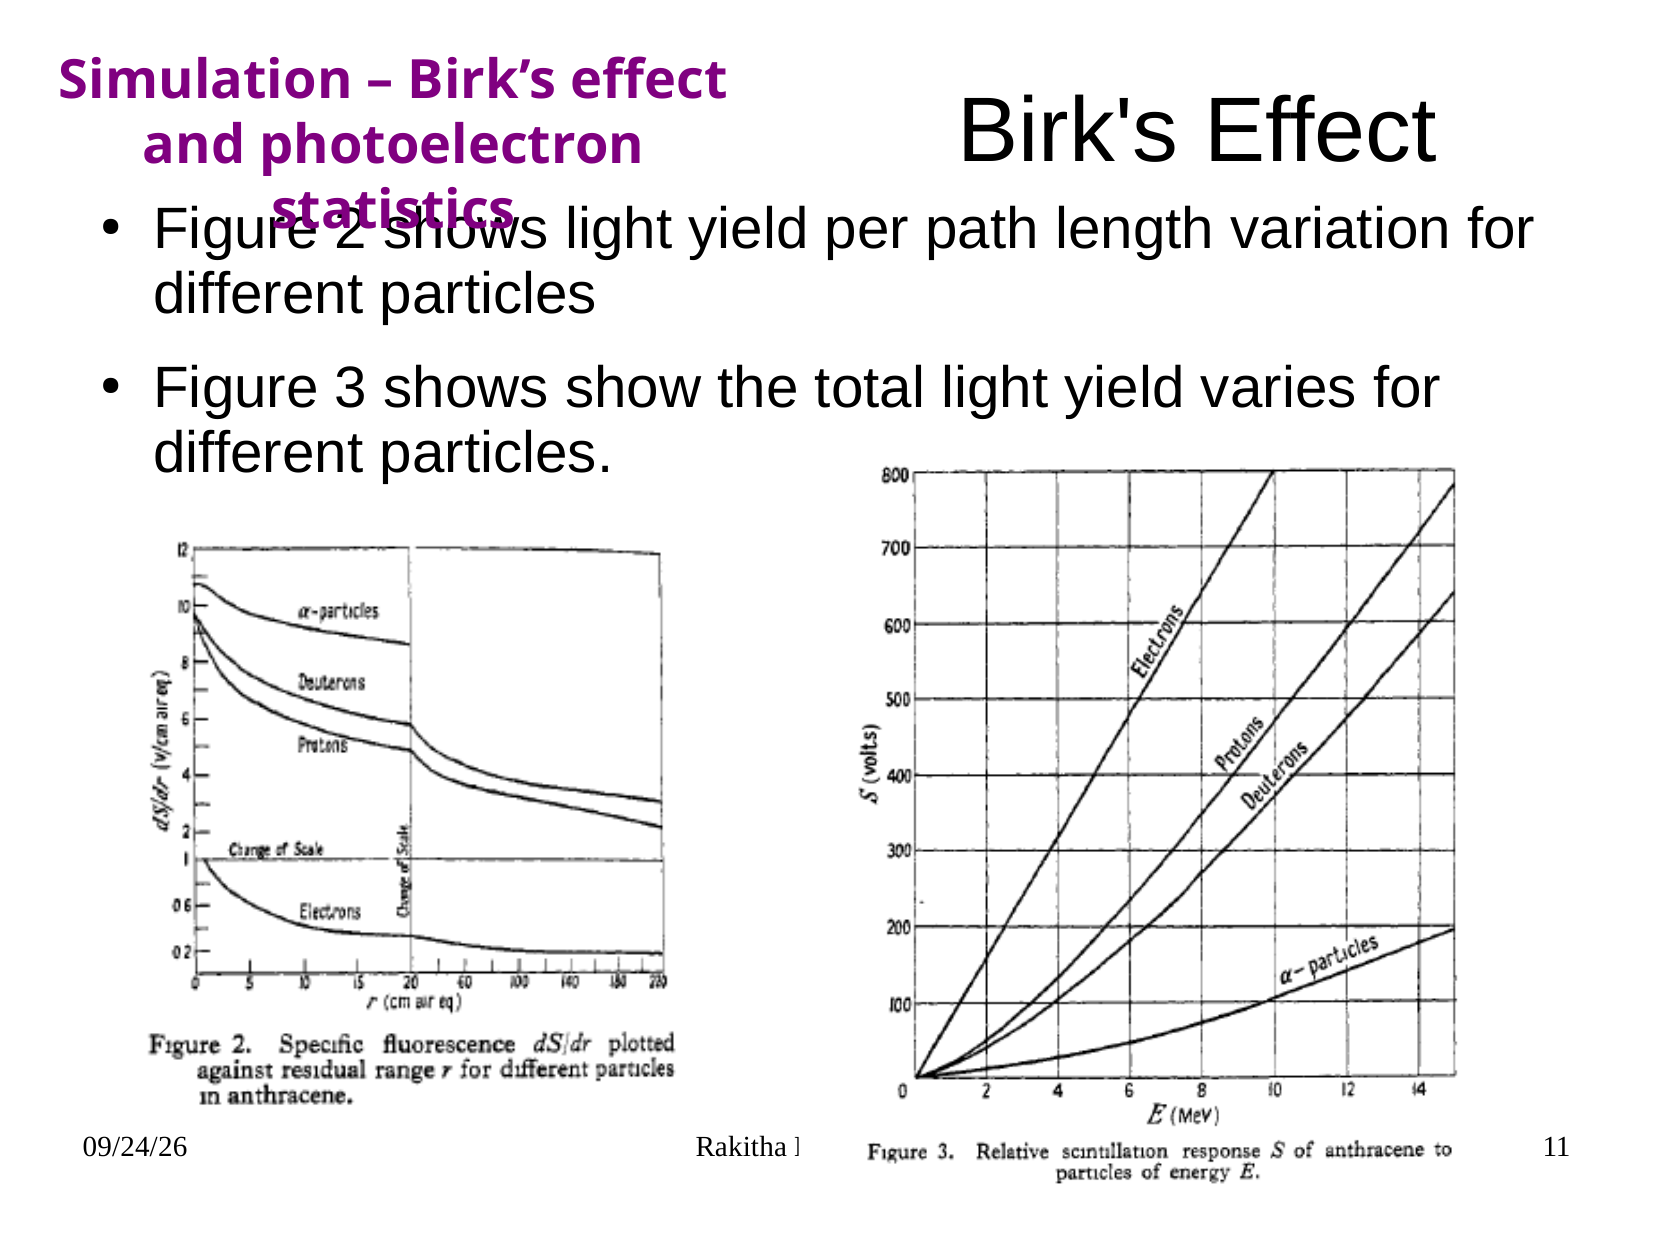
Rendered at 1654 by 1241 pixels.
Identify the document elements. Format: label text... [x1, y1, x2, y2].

picture [79, 532, 751, 1126]
list Figure 2 shows light yield per path length variation for different particles Figure 3 shows show the total light yield varies for different particles. [82, 195, 1620, 751]
title Simulation – Birk’s effect and photoelectron statistics [0, 37, 788, 188]
picture [798, 454, 1460, 1198]
title Birk's Effect [825, 25, 1571, 195]
